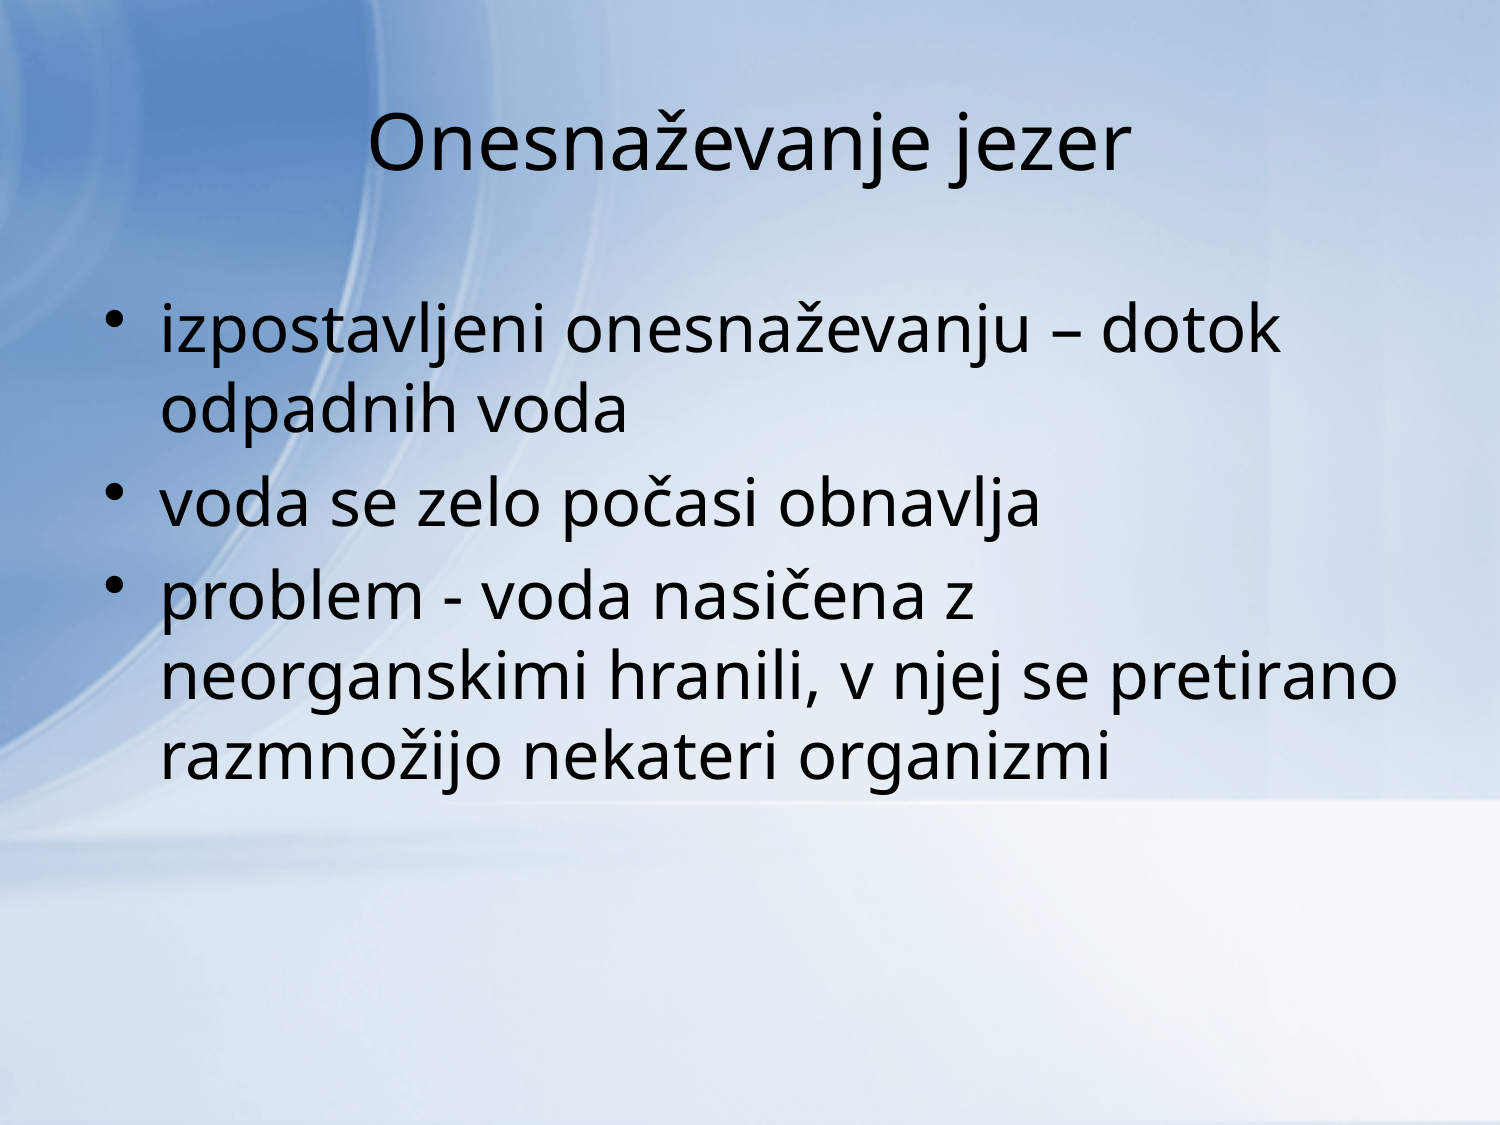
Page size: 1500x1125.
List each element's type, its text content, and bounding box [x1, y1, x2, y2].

picture [0, 0, 1500, 1125]
text_box izpostavljeni onesnaževanju – dotok odpadnih voda voda se zelo počasi obnavlja problem - voda nasičena z neorganskimi hranili, v njej se pretirano razmnožijo nekateri organizmi [88, 278, 1439, 929]
title Onesnaževanje jezer [75, 45, 1425, 233]
